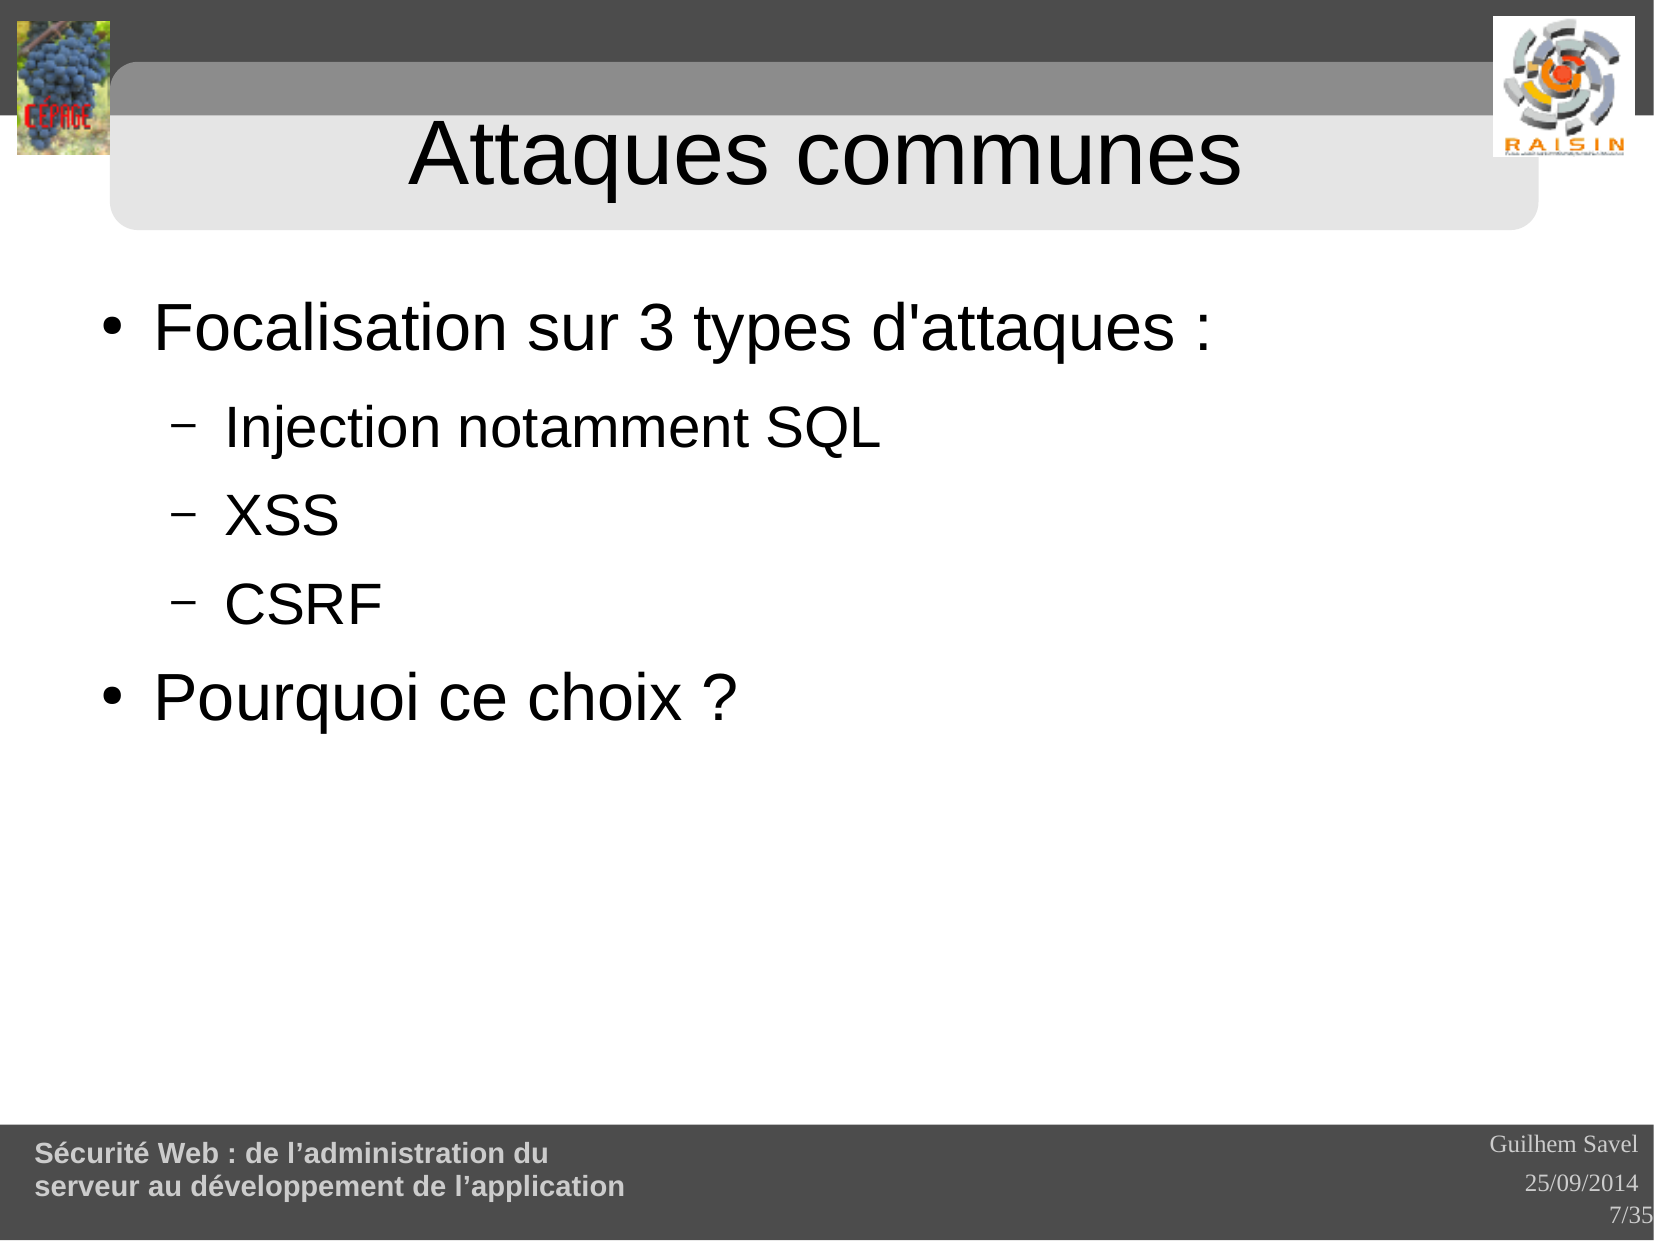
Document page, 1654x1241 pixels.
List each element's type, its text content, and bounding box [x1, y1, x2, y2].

picture [1493, 16, 1635, 157]
list Focalisation sur 3 types d'attaques : Injection notamment SQL XSS CSRF Pourquoi ce choix ? [82, 290, 1571, 1010]
picture [17, 21, 110, 155]
title Attaques communes [82, 49, 1571, 257]
